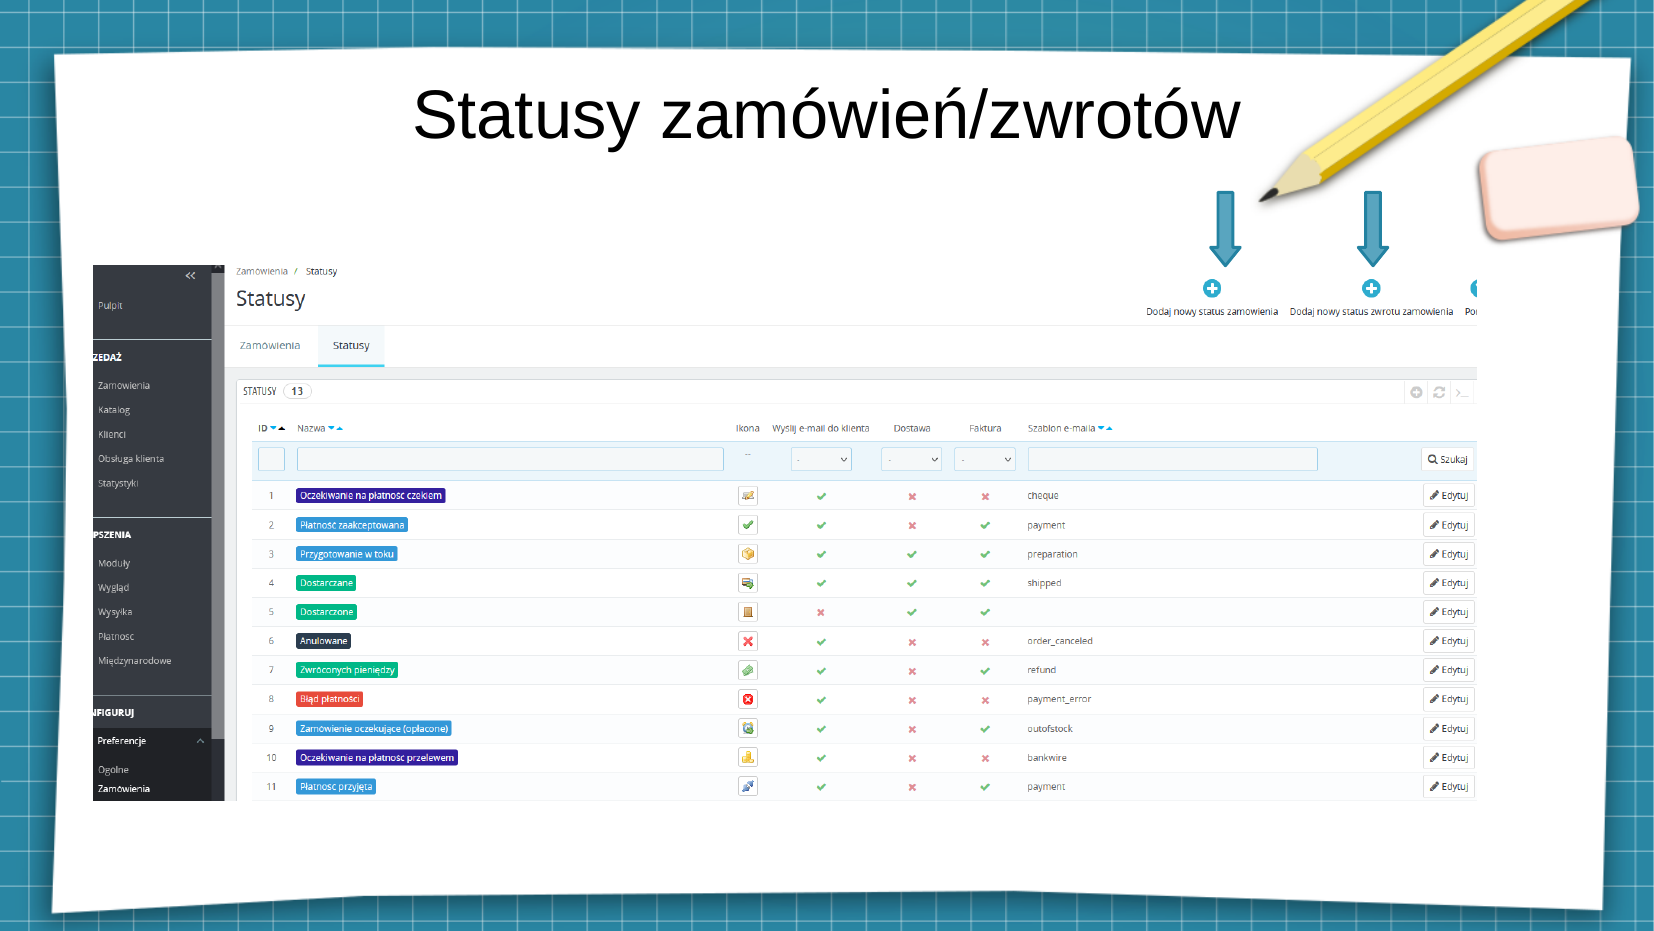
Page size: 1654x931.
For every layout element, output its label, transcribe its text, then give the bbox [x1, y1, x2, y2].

title Statusy zamówień/zwrotów [82, 37, 1571, 193]
picture [0, 0, 1654, 931]
text_box [1358, 192, 1388, 266]
text_box [1210, 192, 1241, 266]
